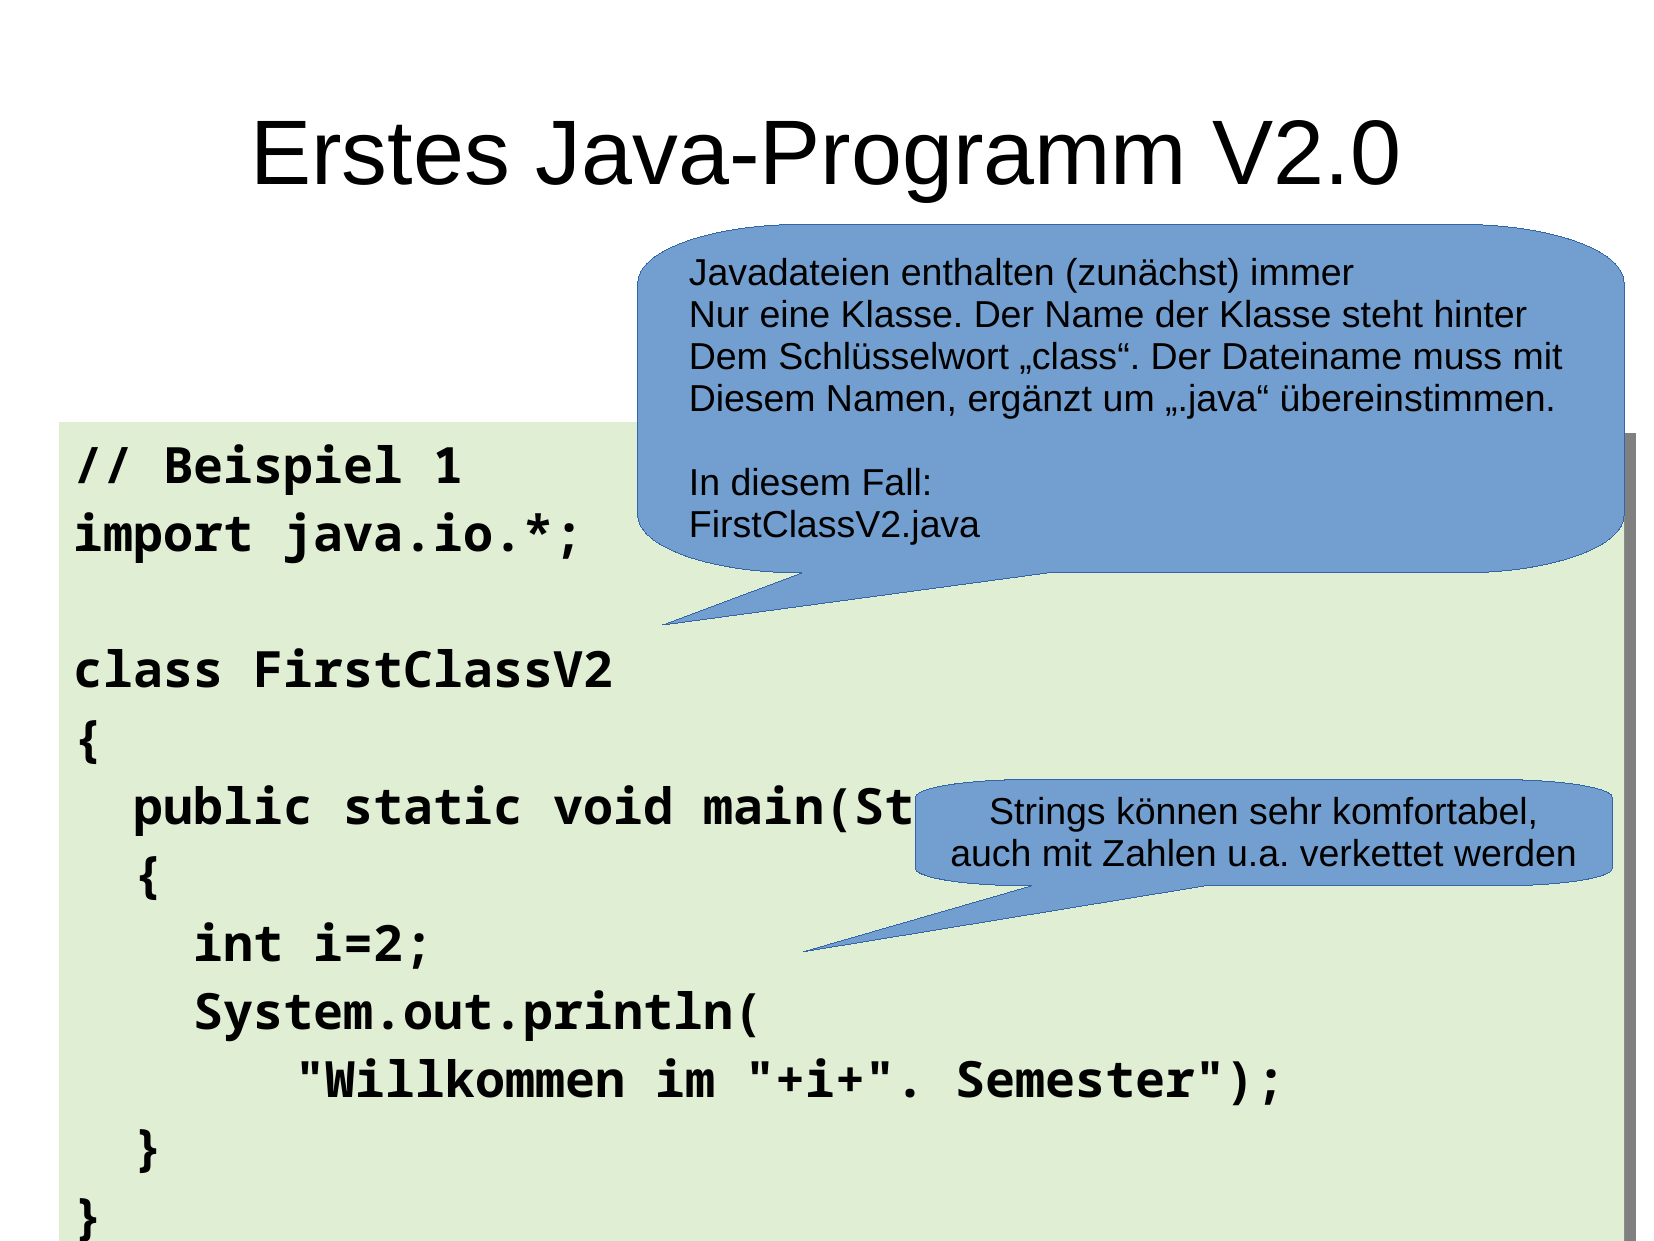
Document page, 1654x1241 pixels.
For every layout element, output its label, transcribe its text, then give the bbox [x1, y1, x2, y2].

text_box // Beispiel 1 import java.io.*; class FirstClassV2 { public static void main(String args[]) { int i=2; System.out.println( "Willkommen im "+i+". Semester"); } } [59, 422, 1625, 1140]
text_box Strings können sehr komfortabel, auch mit Zahlen u.a. verkettet werden [803, 779, 1613, 952]
text_box Javadateien enthalten (zunächst) immer Nur eine Klasse. Der Name der Klasse steht hinter Dem Schlüsselwort „class“. Der Dateiname muss mit Diesem Namen, ergänzt um „.java“ übereinstimmen. In diesem Fall: FirstClassV2.java [637, 224, 1625, 625]
title Erstes Java-Programm V2.0 [82, 49, 1571, 257]
